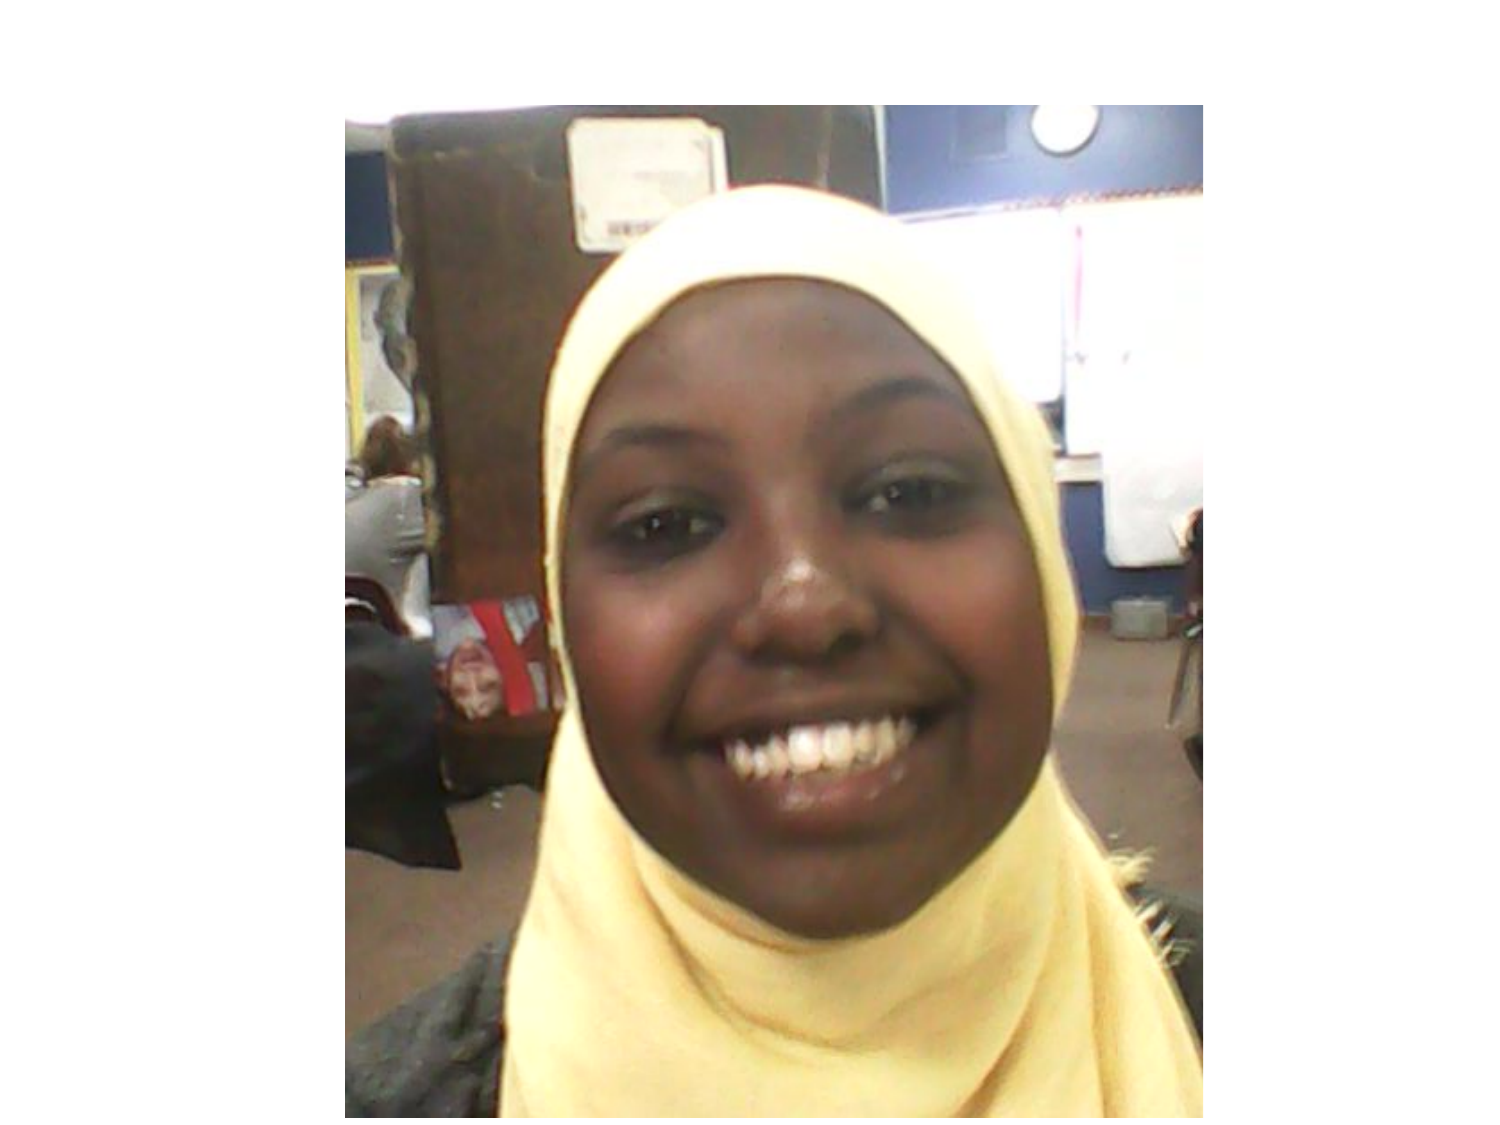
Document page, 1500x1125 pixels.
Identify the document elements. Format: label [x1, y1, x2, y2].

picture [345, 104, 1204, 1118]
